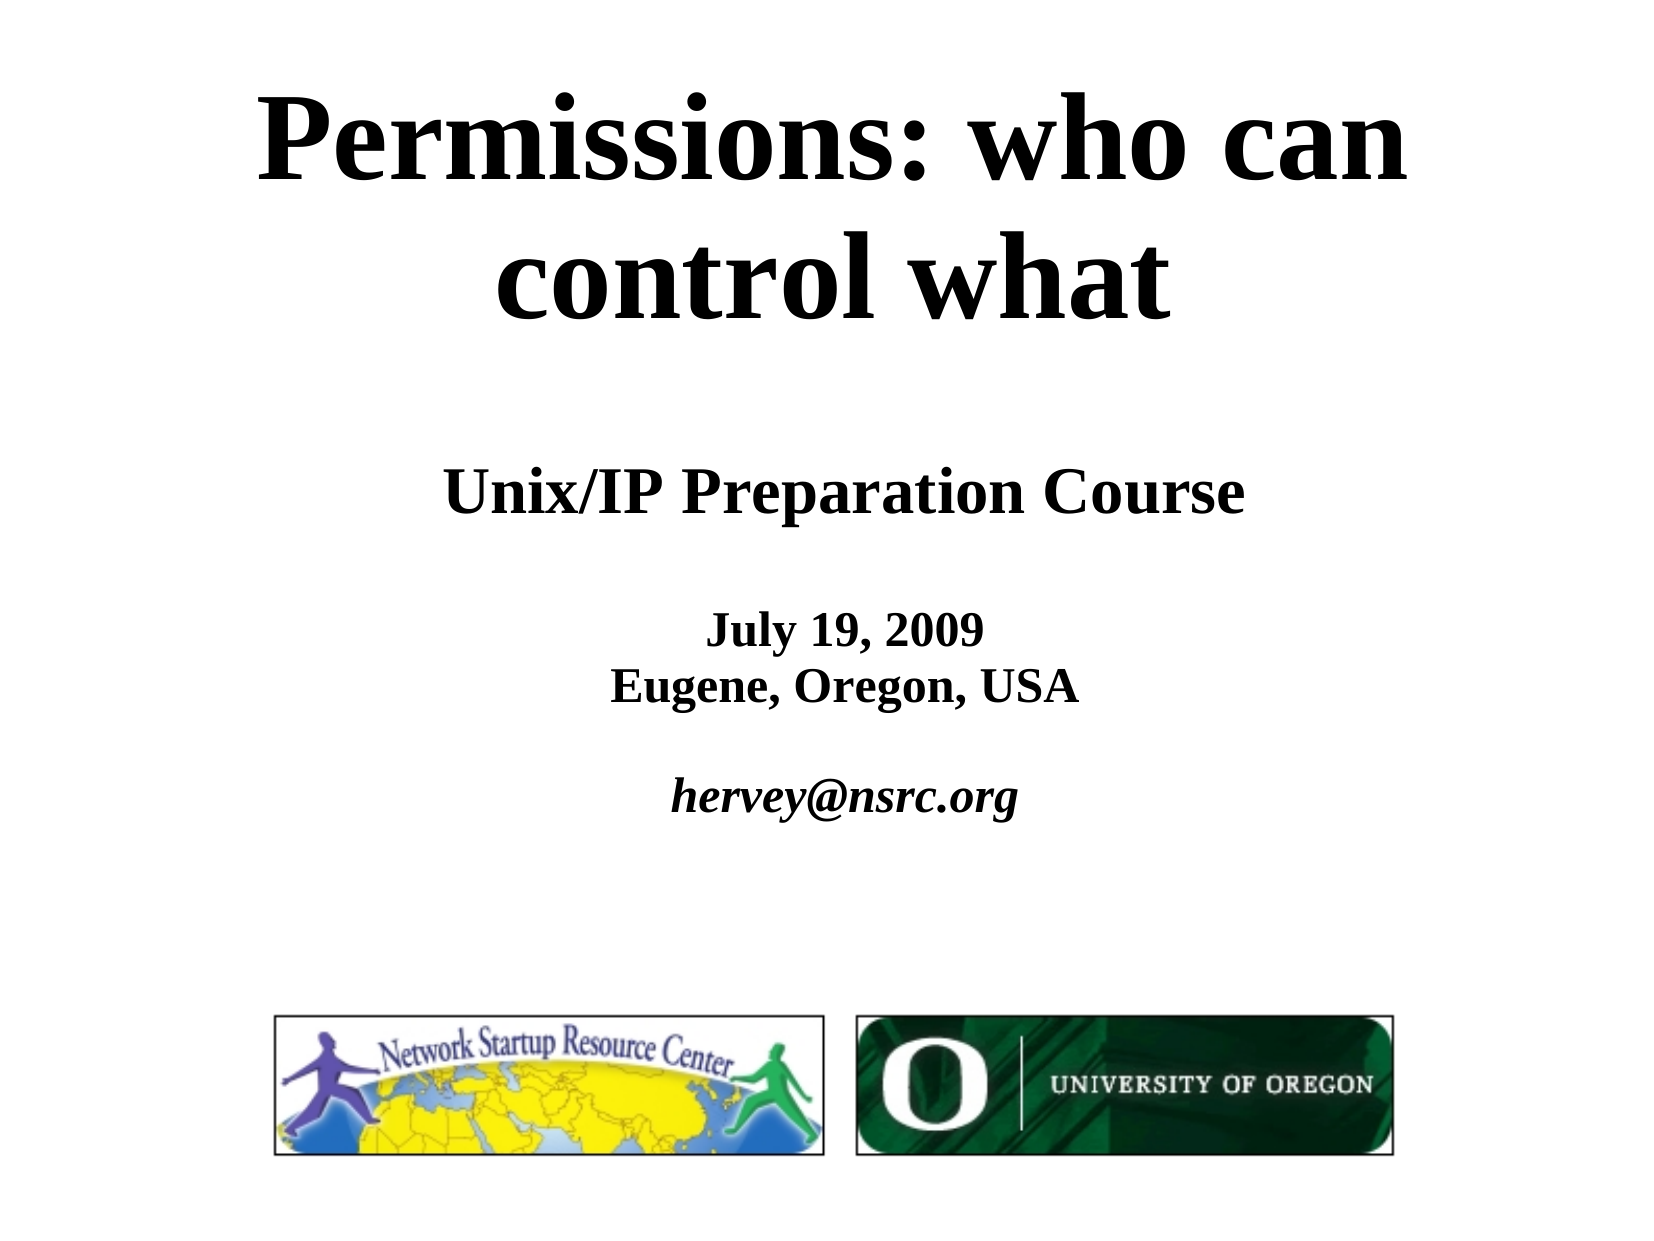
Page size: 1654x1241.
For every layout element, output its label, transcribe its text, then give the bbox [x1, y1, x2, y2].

picture [262, 1001, 1407, 1173]
title Permissions: who can control what [127, 68, 1540, 346]
subtitle Unix/IP Preparation Course July 19, 2009 Eugene, Oregon, USA hervey@nsrc.org [121, 303, 1534, 1085]
